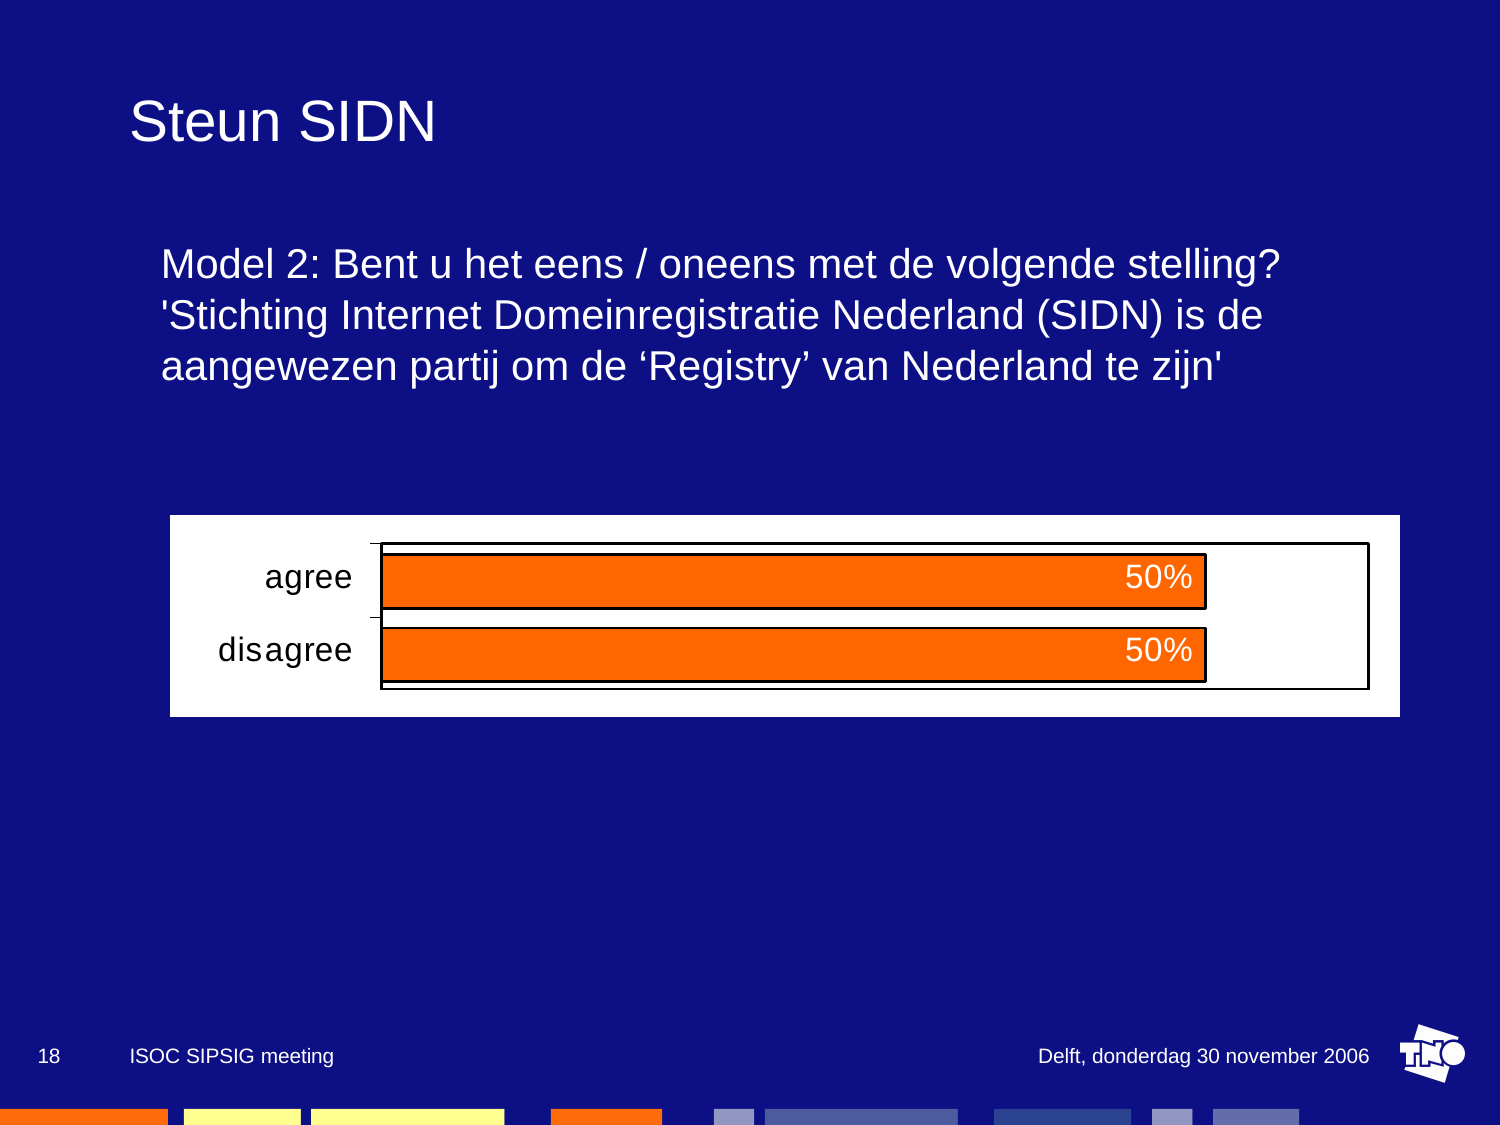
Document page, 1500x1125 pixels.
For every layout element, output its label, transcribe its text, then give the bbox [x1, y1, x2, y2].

picture [171, 515, 1388, 693]
text_box [171, 515, 1400, 717]
list Model 2: Bent u het eens / oneens met de volgende stelling? 'Stichting Internet Domeinregistratie Nederland (SIDN) is de aangewezen partij om de ‘Registry’ van Nederland te zijn' [129, 235, 1370, 421]
title Steun SIDN [129, 88, 1370, 223]
picture [1400, 1024, 1465, 1083]
